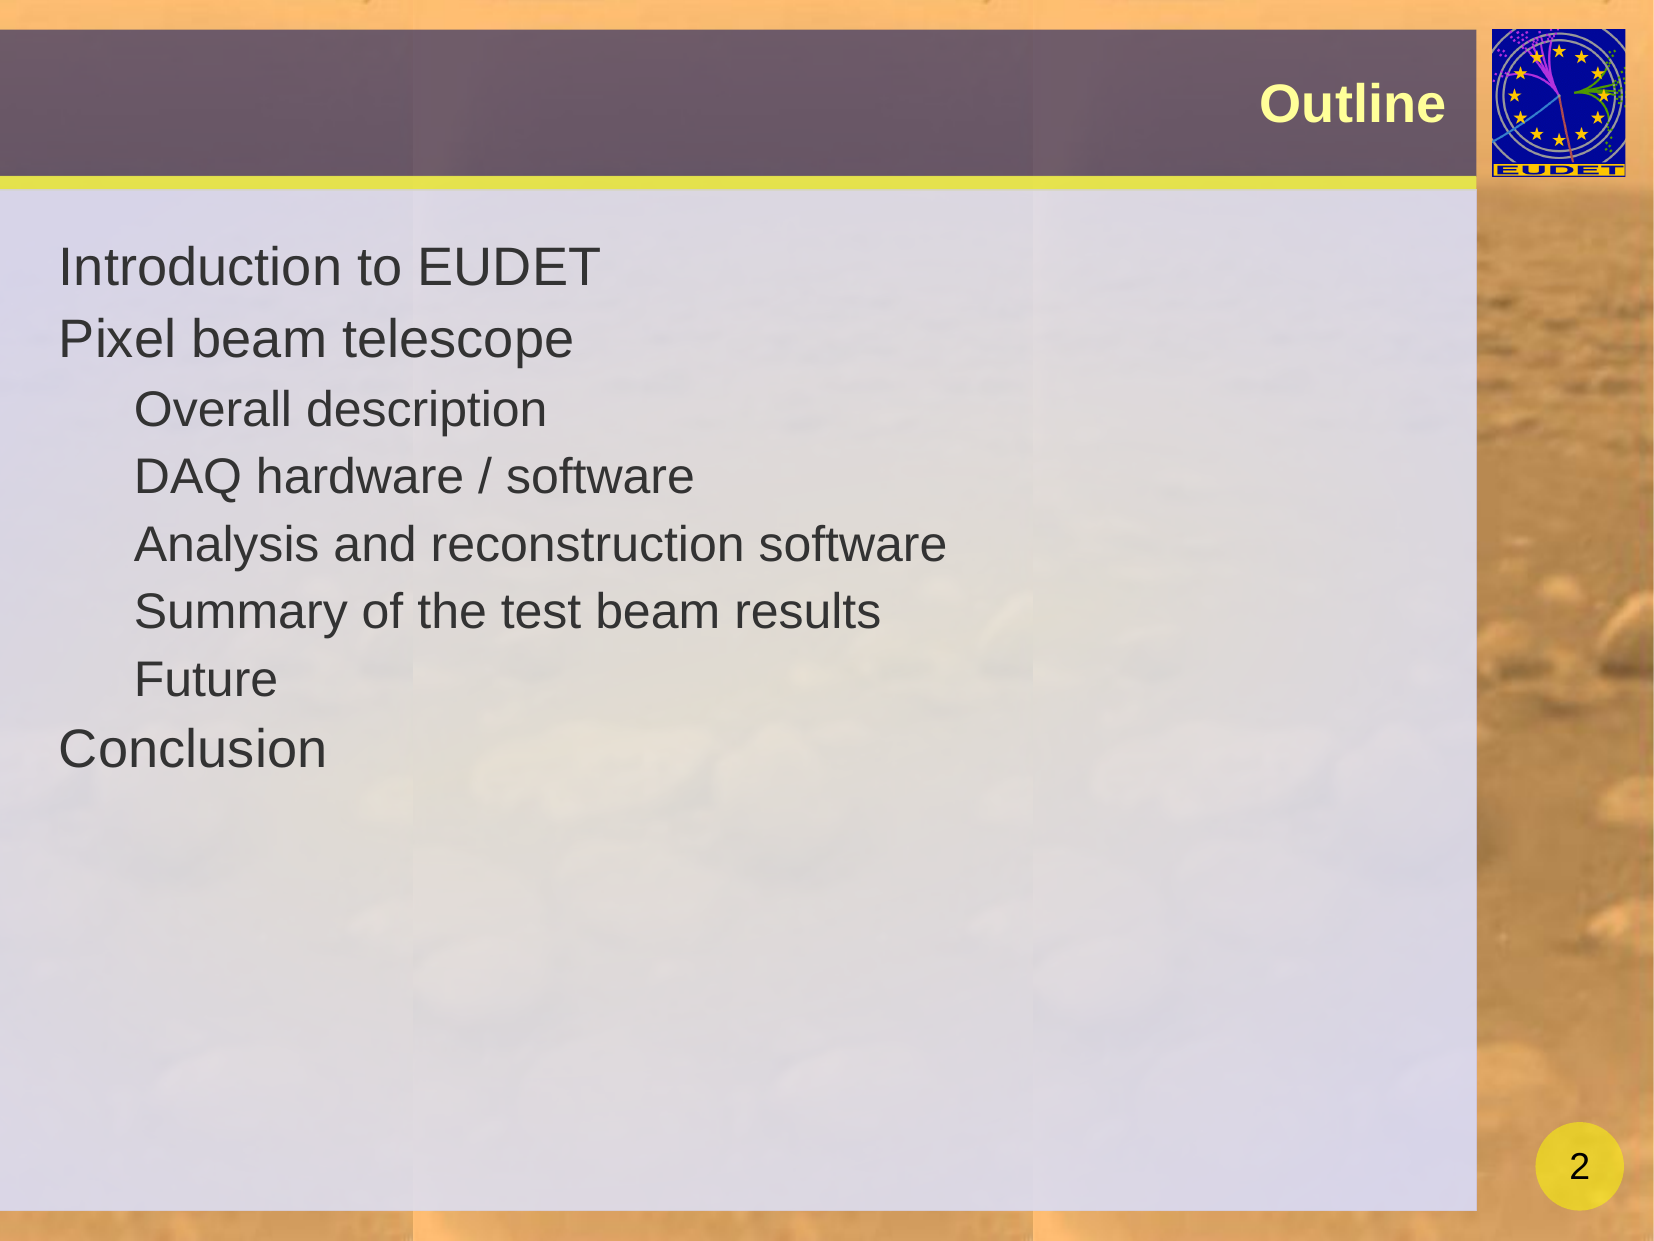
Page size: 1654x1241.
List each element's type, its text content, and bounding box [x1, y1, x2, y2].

picture [0, 0, 1654, 1241]
text_box [0, 189, 1477, 1211]
title Outline [29, 59, 1447, 148]
list Introduction to EUDET Pixel beam telescope Overall description DAQ hardware / software Analysis and reconstruction software Summary of the test beam results Future Conclusion [59, 236, 1418, 1182]
